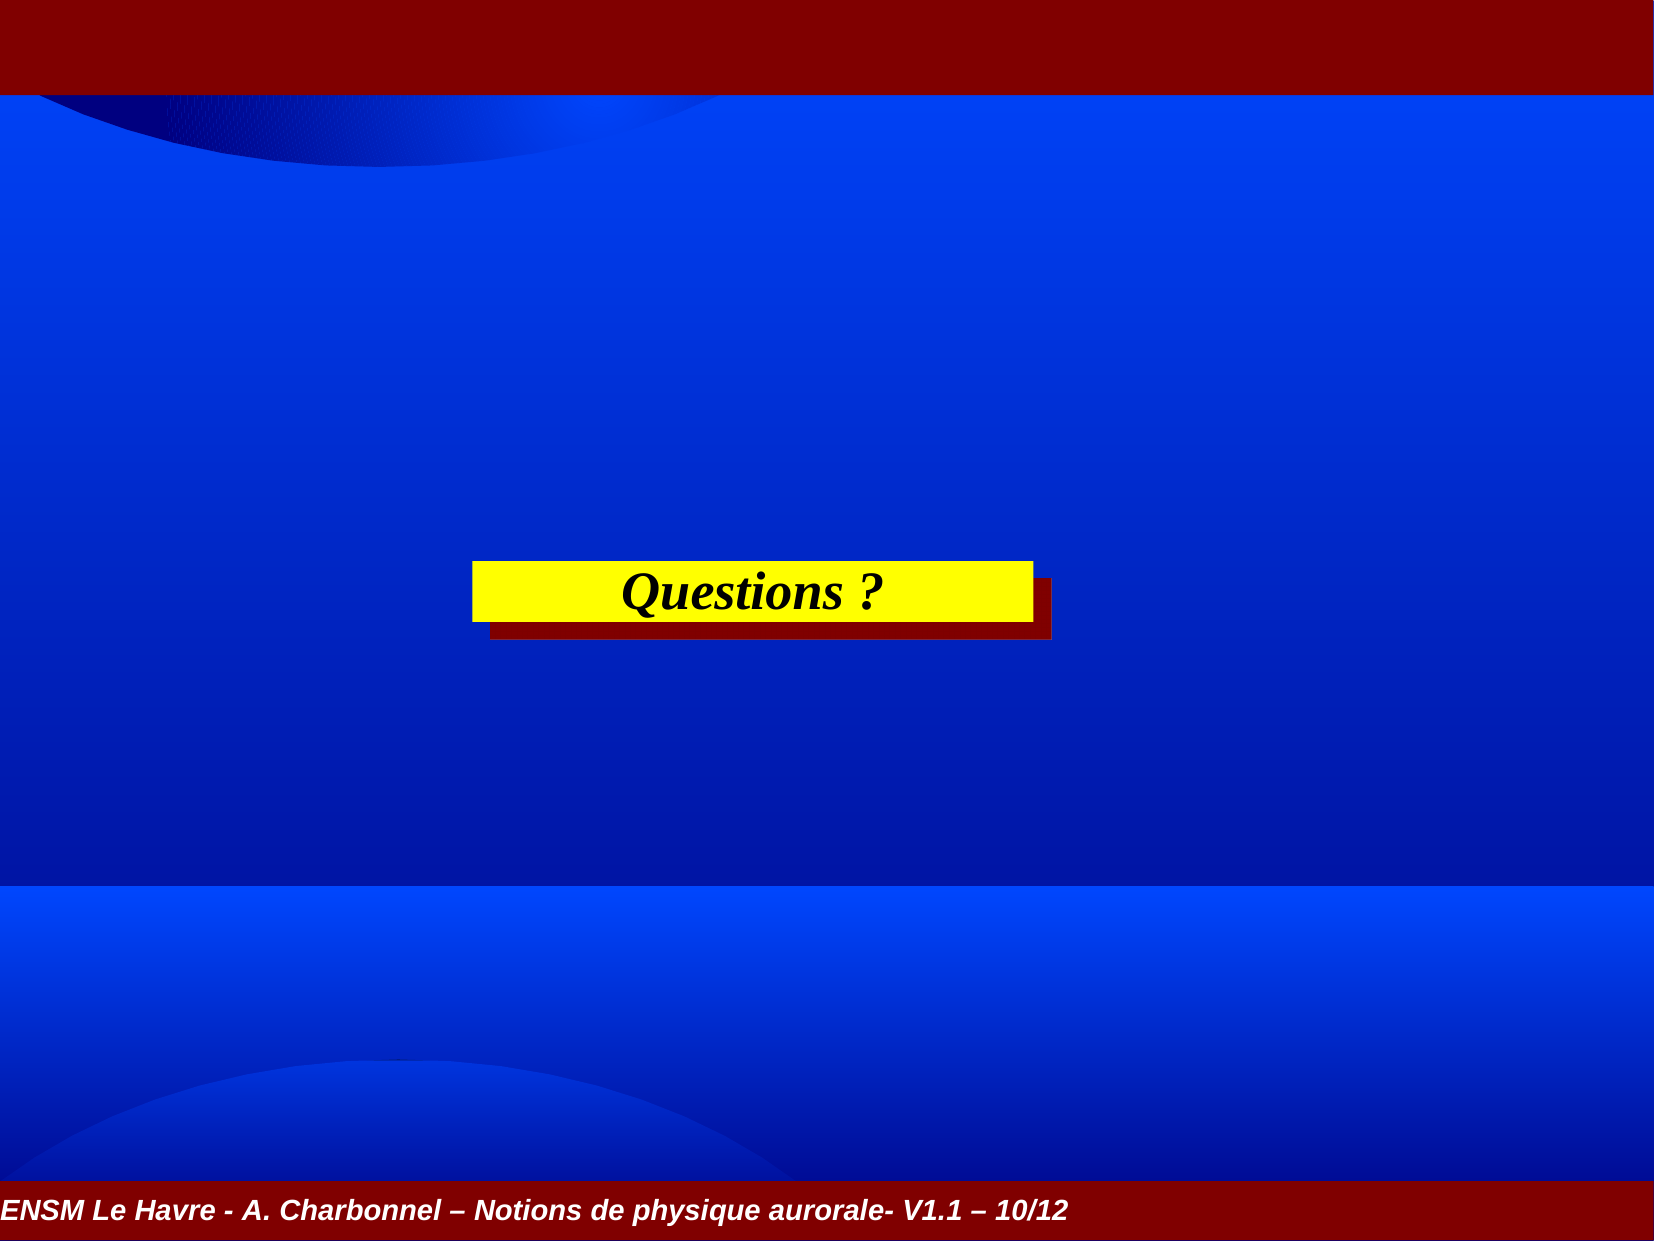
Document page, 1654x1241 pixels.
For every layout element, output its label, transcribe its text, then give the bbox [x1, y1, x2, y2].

title [0, 0, 1654, 96]
picture [1210, 738, 1595, 1123]
text_box ENSM Le Havre - A. Charbonnel – Notions de physique aurorale- V1.1 – 10/12 [0, 1181, 1654, 1241]
text_box Questions ? [472, 561, 1034, 622]
